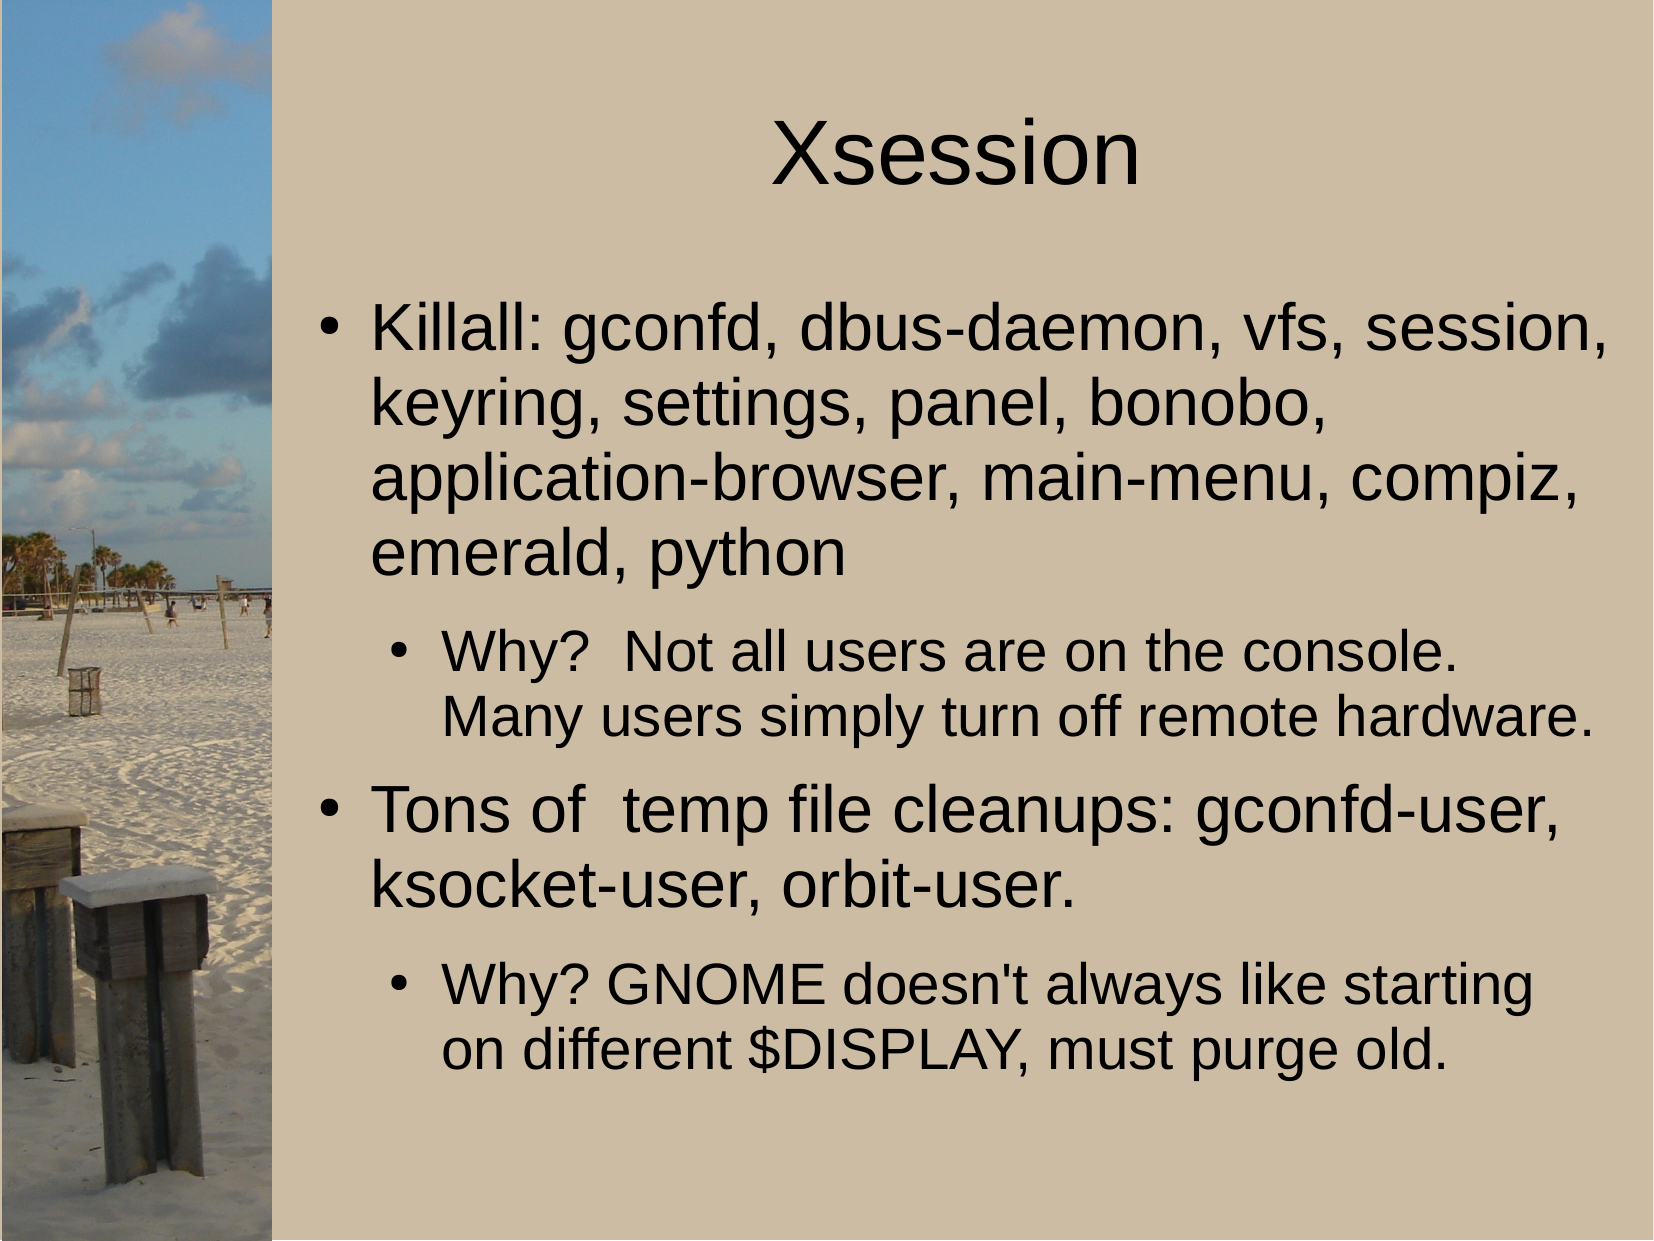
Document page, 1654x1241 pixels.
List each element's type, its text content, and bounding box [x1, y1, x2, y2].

title Xsession [300, 49, 1613, 257]
list Killall: gconfd, dbus-daemon, vfs, session, keyring, settings, panel, bonobo, application-browser, main-menu, compiz, emerald, python Why? Not all users are on the console. Many users simply turn off remote hardware. Tons of temp file cleanups: gconfd-user, ksocket-user, orbit-user. Why? GNOME doesn't always like starting on different $DISPLAY, must purge old. [300, 290, 1613, 1094]
picture [2, 0, 272, 1241]
